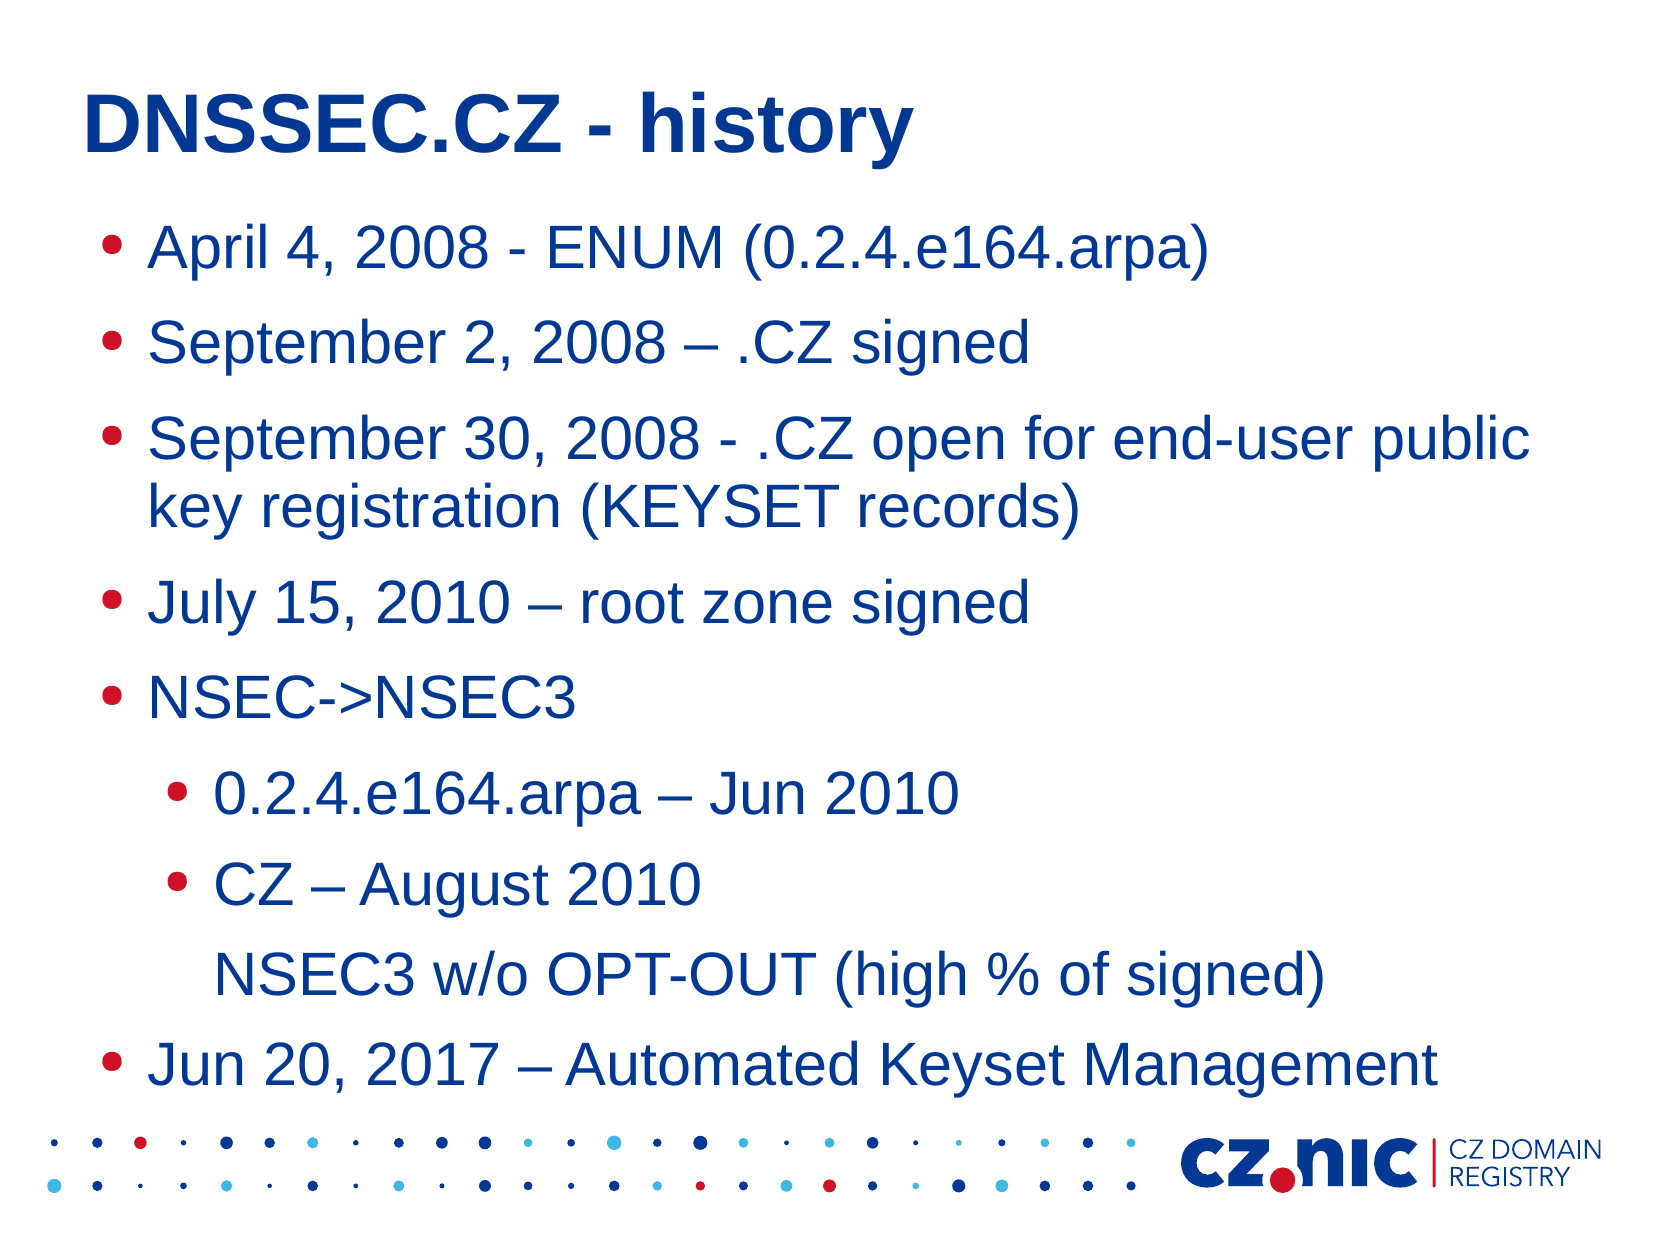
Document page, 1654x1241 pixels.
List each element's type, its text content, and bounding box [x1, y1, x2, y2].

title DNSSEC.CZ - history [82, 70, 1571, 178]
list April 4, 2008 - ENUM (0.2.4.e164.arpa) September 2, 2008 – .CZ signed September 30, 2008 - .CZ open for end-user public key registration (KEYSET records) July 15, 2010 – root zone signed NSEC->NSEC3 0.2.4.e164.arpa – Jun 2010 CZ – August 2010 NSEC3 w/o OPT-OUT (high % of signed) Jun 20, 2017 – Automated Keyset Management [82, 212, 1571, 1111]
